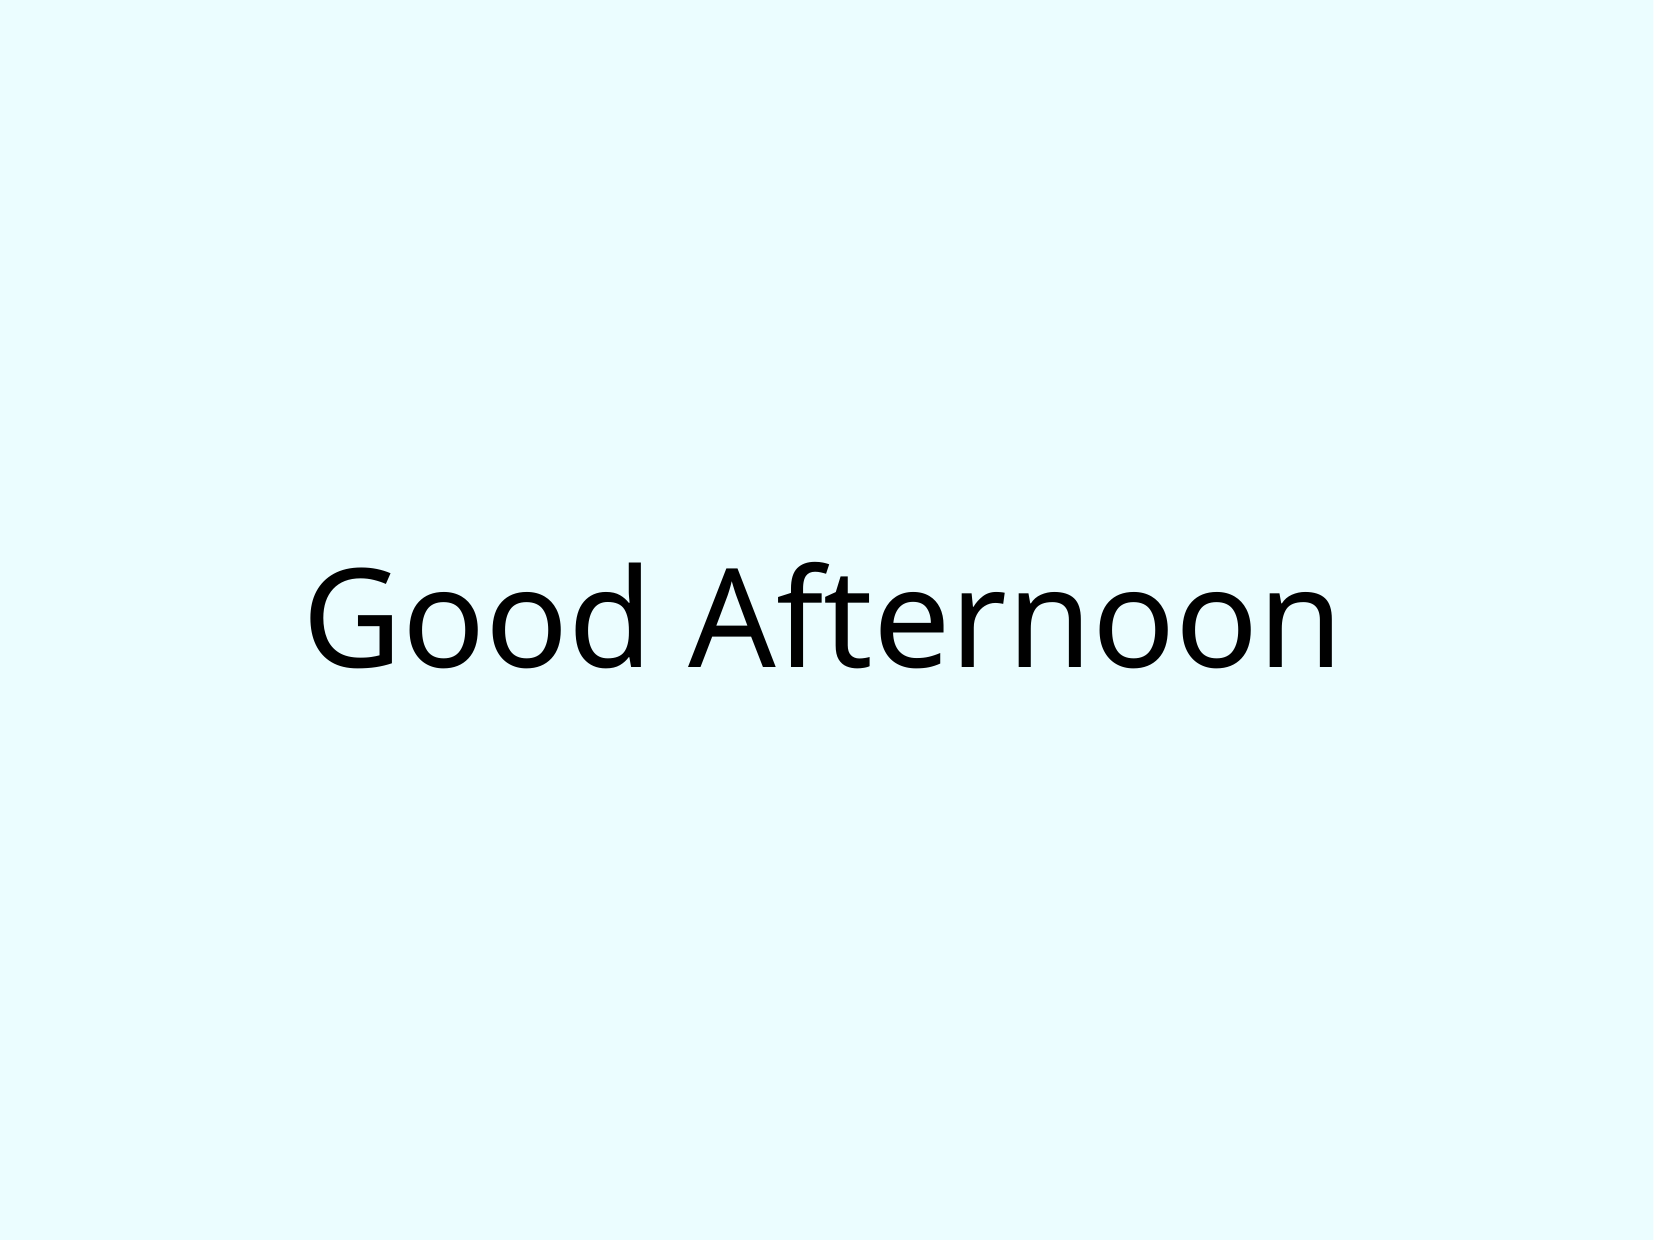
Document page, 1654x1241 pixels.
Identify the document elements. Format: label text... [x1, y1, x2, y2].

text_box Good Afternoon [79, 14, 1568, 1215]
